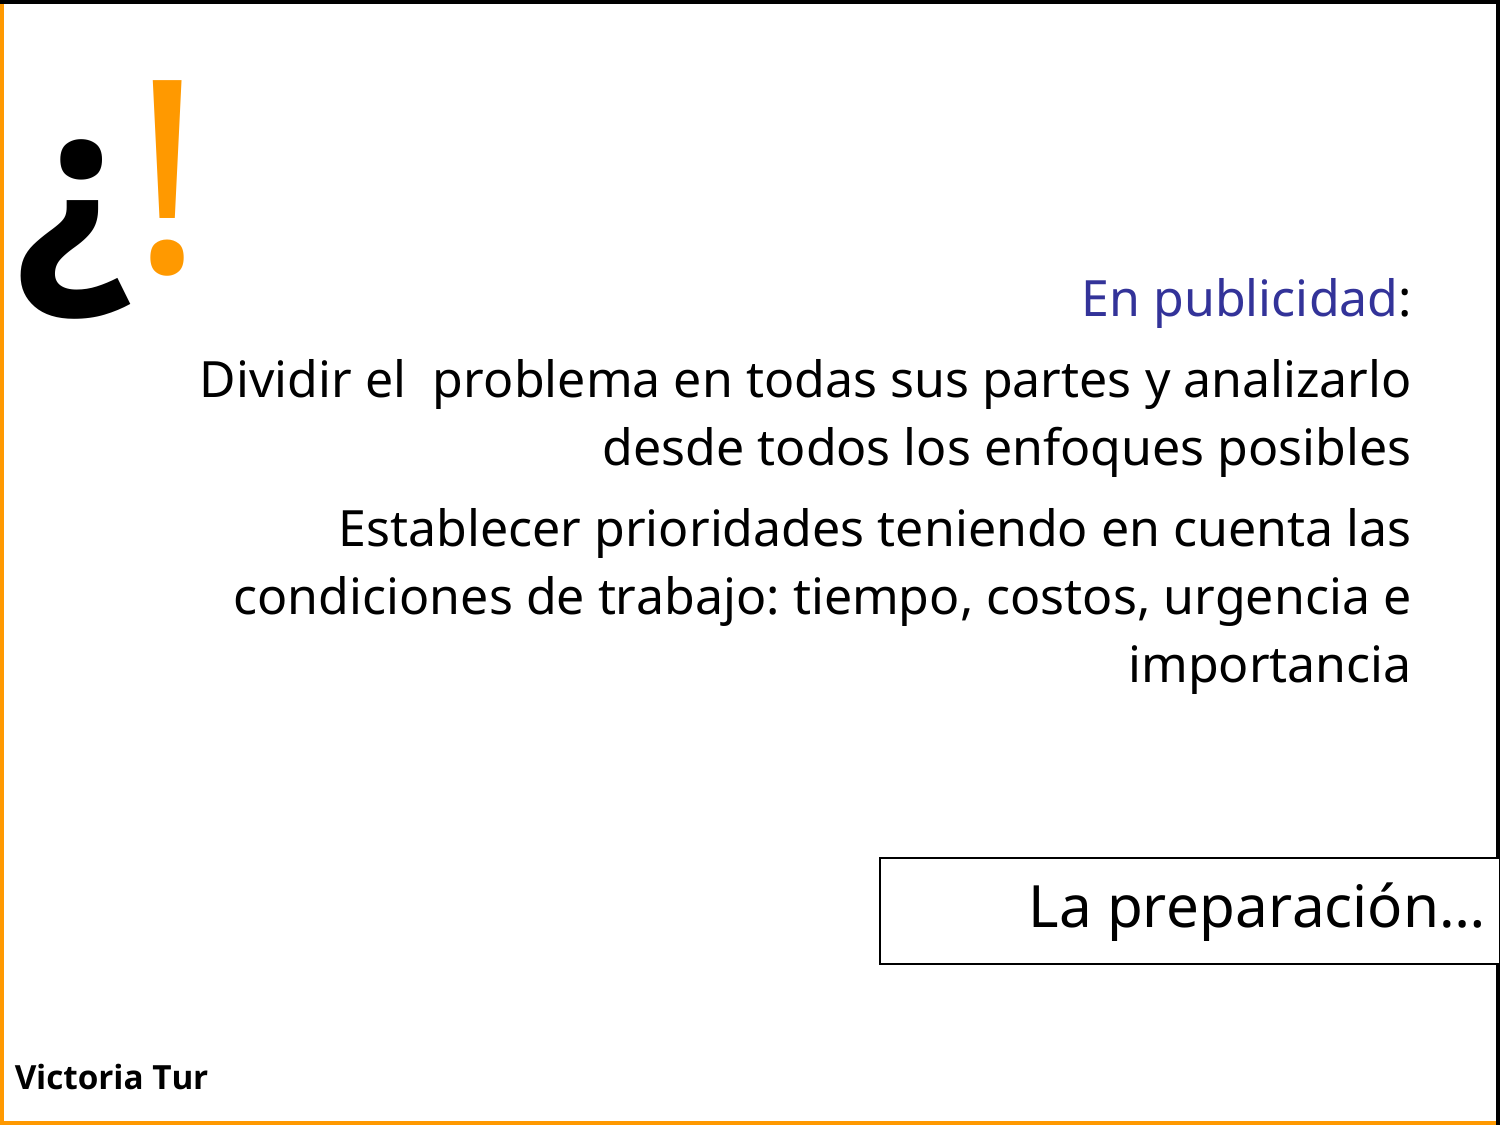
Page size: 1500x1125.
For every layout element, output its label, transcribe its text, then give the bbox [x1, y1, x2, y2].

title La preparación… [879, 857, 1500, 965]
list En publicidad: Dividir el problema en todas sus partes y analizarlo desde todos los enfoques posibles Establecer prioridades teniendo en cuenta las condiciones de trabajo: tiempo, costos, urgencia e importancia [76, 255, 1427, 998]
